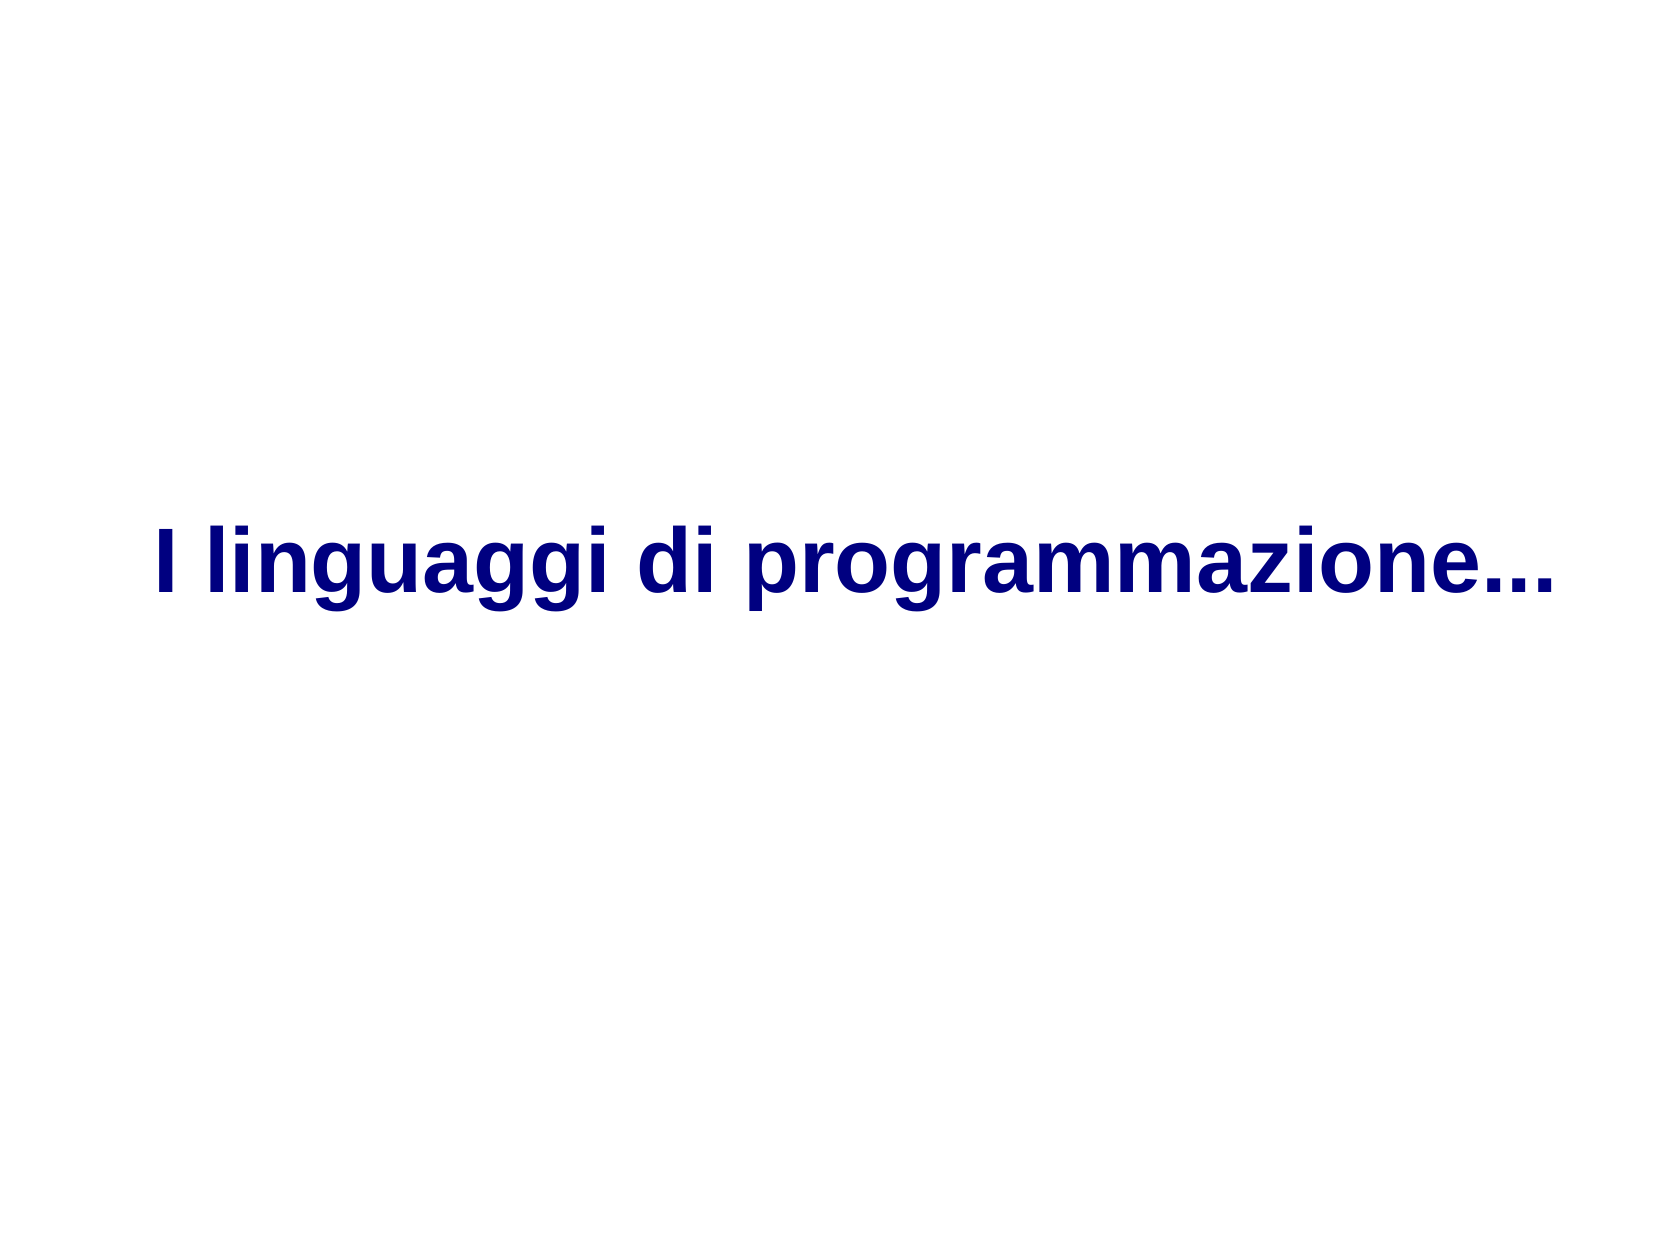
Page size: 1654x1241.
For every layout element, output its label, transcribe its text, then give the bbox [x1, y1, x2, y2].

text_box I linguaggi di programmazione... [59, 501, 1654, 620]
